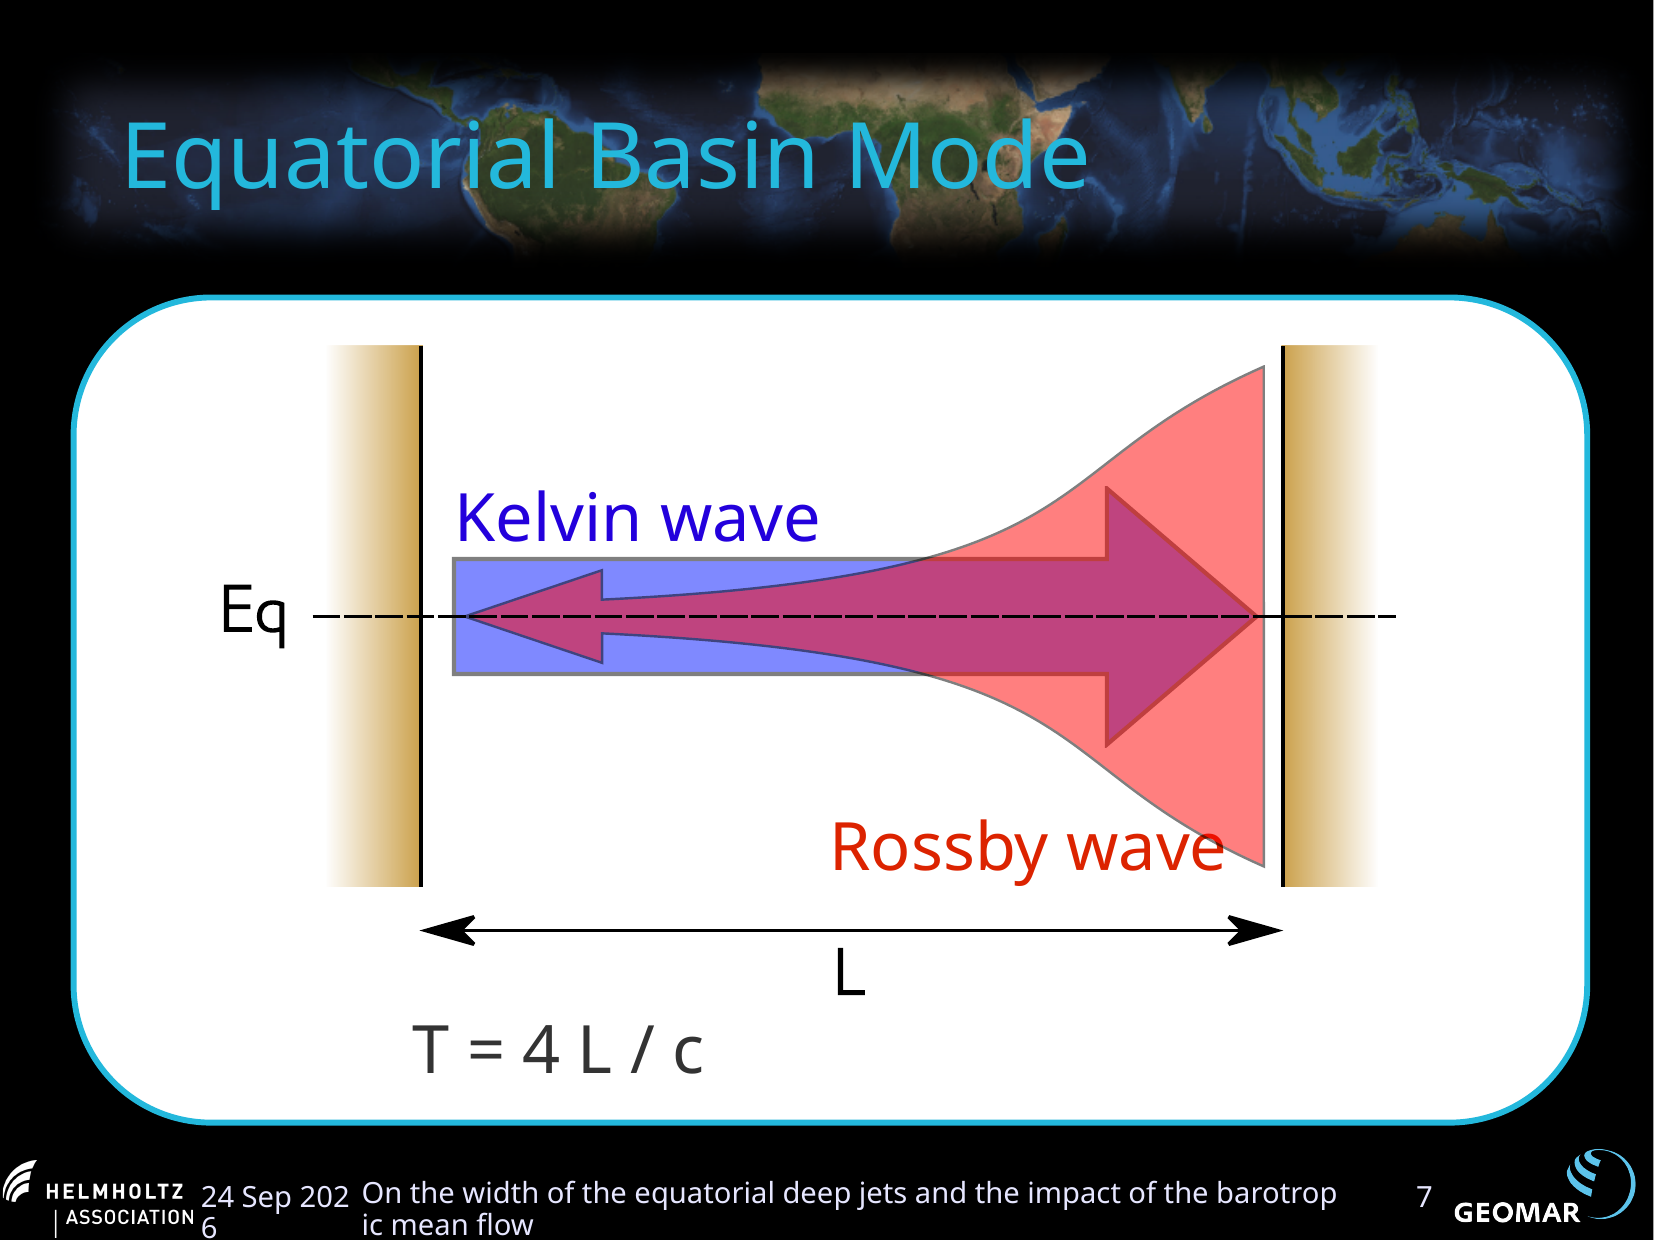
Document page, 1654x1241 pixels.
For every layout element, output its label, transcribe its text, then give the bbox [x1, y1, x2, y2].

picture [216, 343, 1399, 997]
picture [9, 53, 1654, 284]
title Equatorial Basin Mode [120, 49, 1571, 257]
picture [2, 1160, 193, 1238]
picture [1434, 1128, 1654, 1241]
text_box T = 4 L / c [398, 997, 726, 1093]
text_box [73, 297, 1588, 1123]
